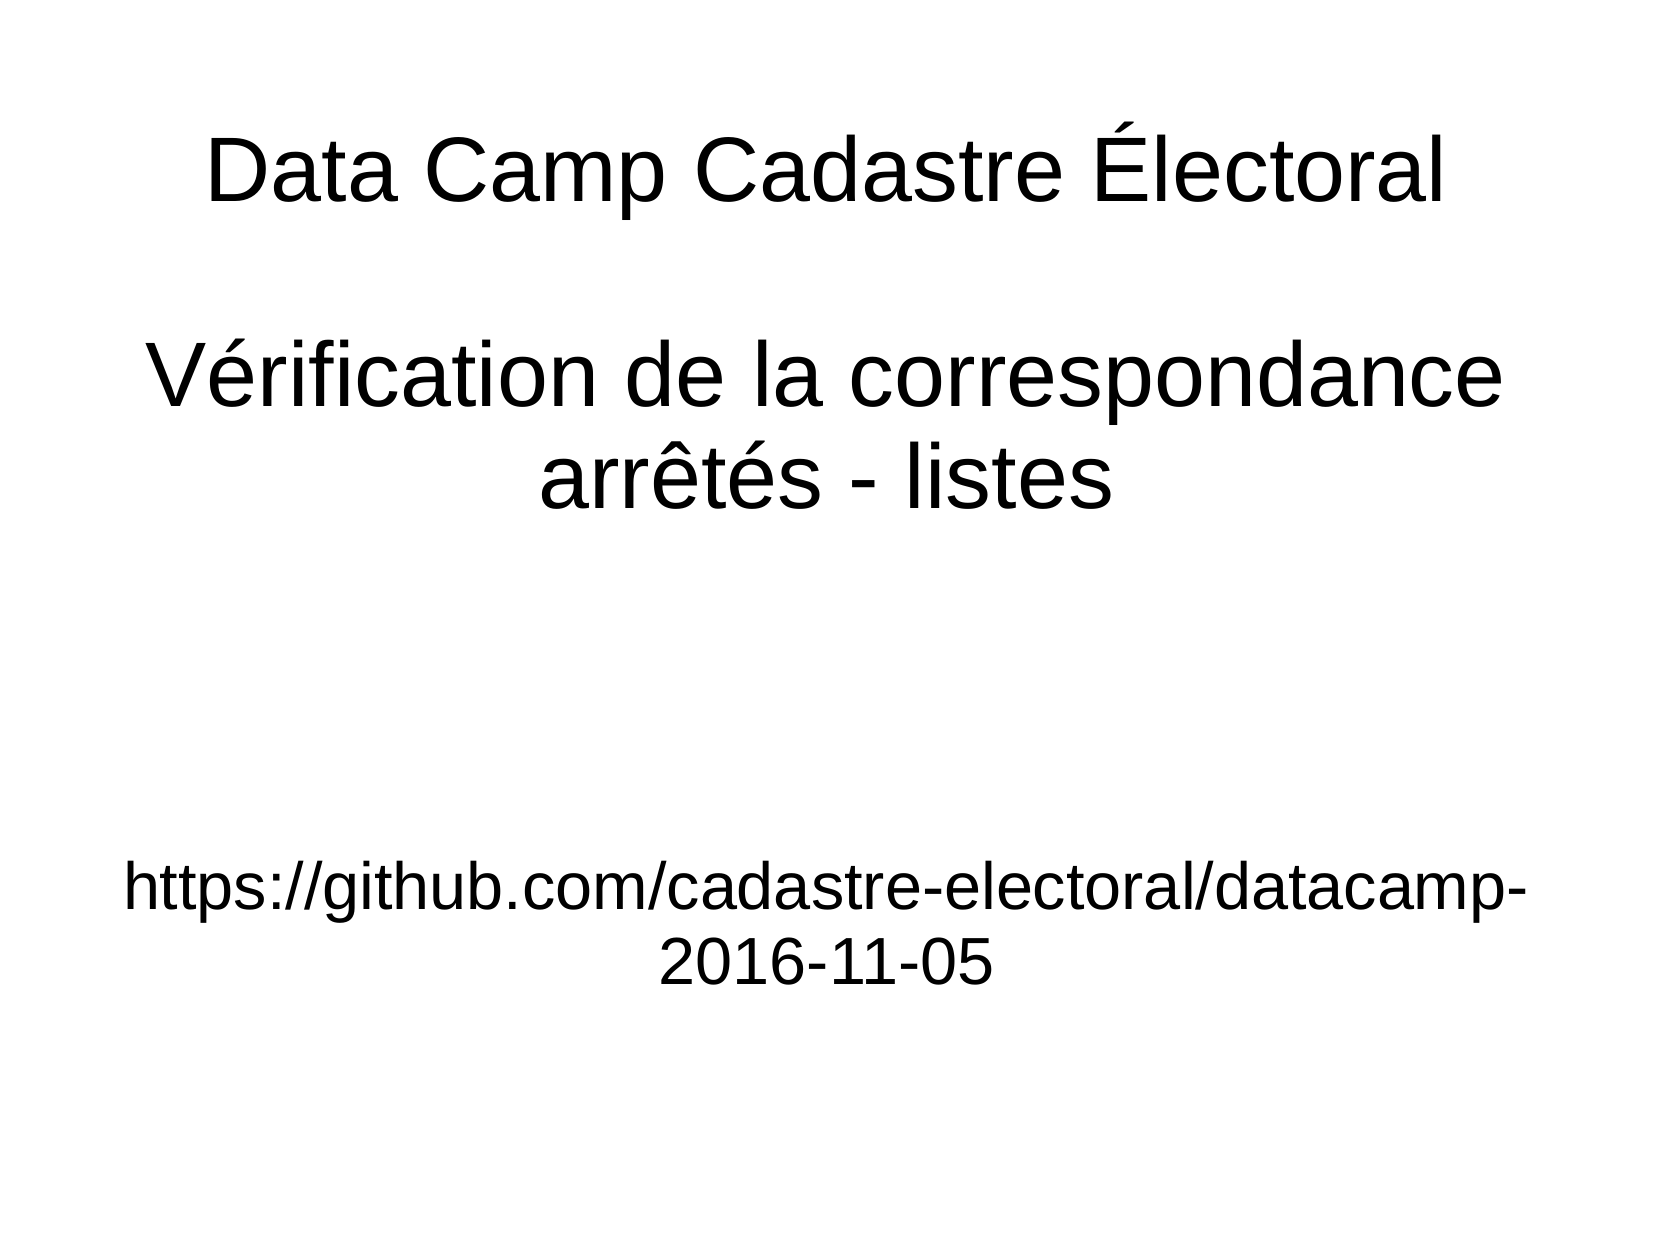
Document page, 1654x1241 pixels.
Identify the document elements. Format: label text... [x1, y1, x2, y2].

title Data Camp Cadastre Électoral Vérification de la correspondance arrêtés - listes [82, 118, 1571, 414]
subtitle https://github.com/cadastre-electoral/datacamp-2016-11-05 [82, 414, 1571, 1134]
